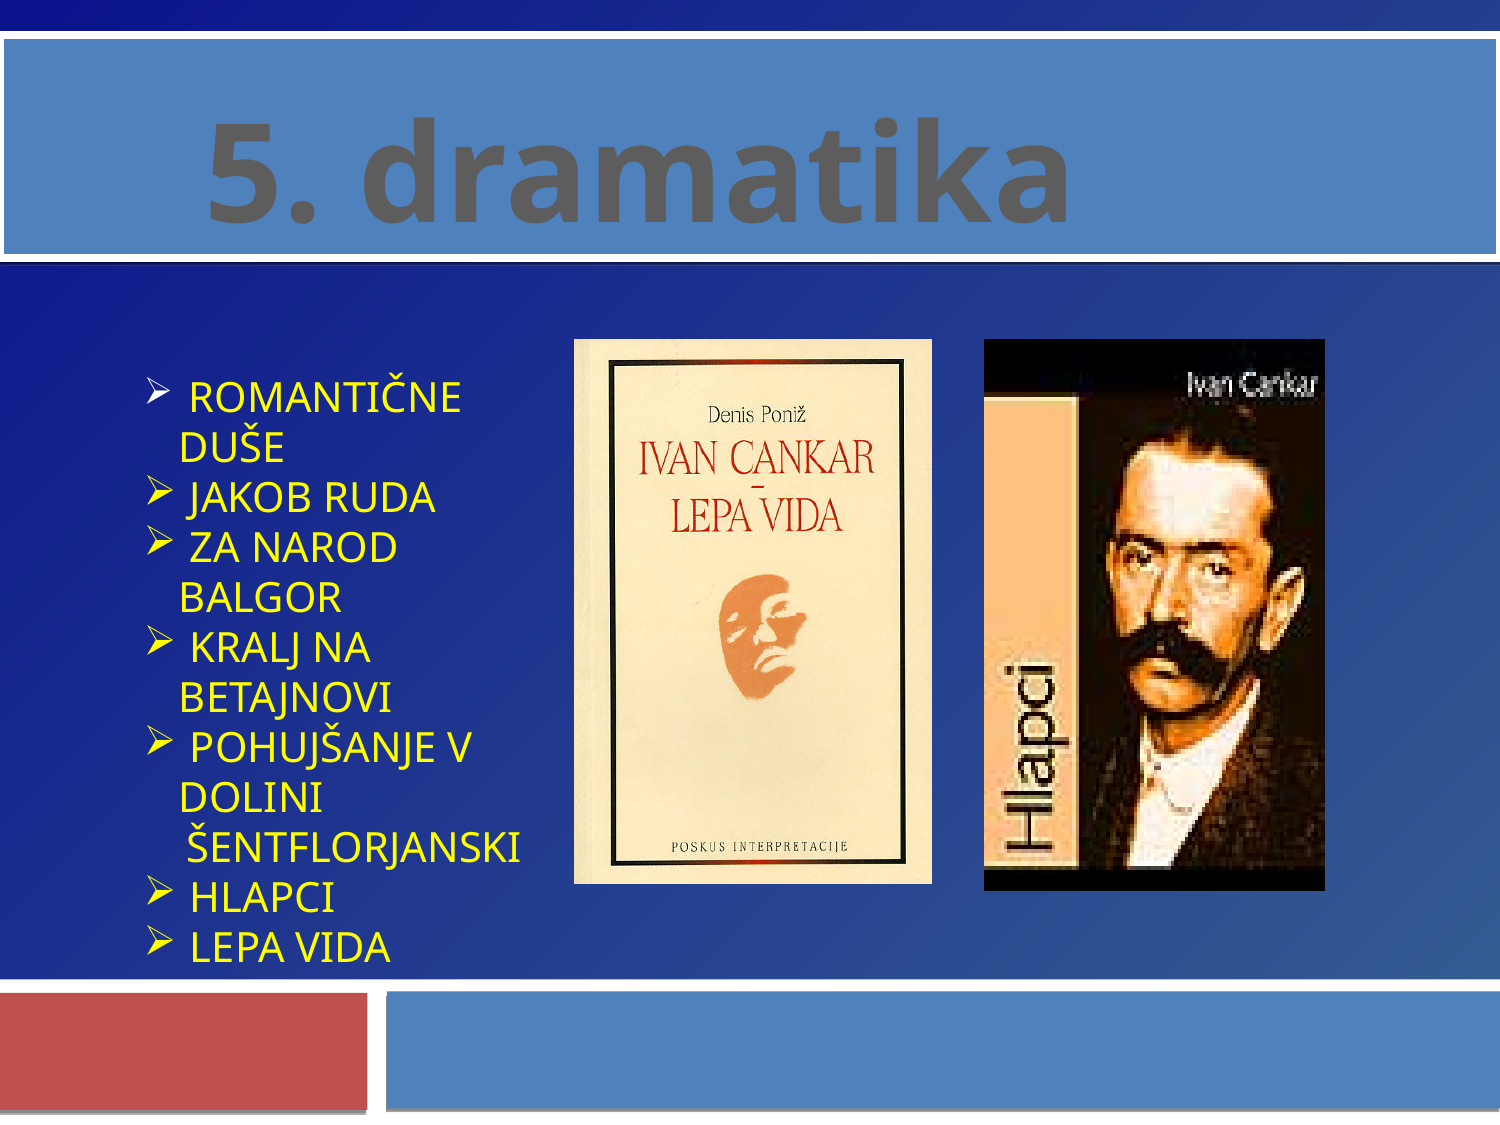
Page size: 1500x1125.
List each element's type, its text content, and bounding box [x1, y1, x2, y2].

picture [574, 339, 932, 884]
title 5. dramatika [0, 35, 1500, 258]
text_box ROMANTIČNE DUŠE JAKOB RUDA ZA NAROD BALGOR KRALJ NA BETAJNOVI POHUJŠANJE V DOLINI ŠENTFLORJANSKI HLAPCI LEPA VIDA [128, 363, 563, 1029]
picture [984, 339, 1325, 891]
